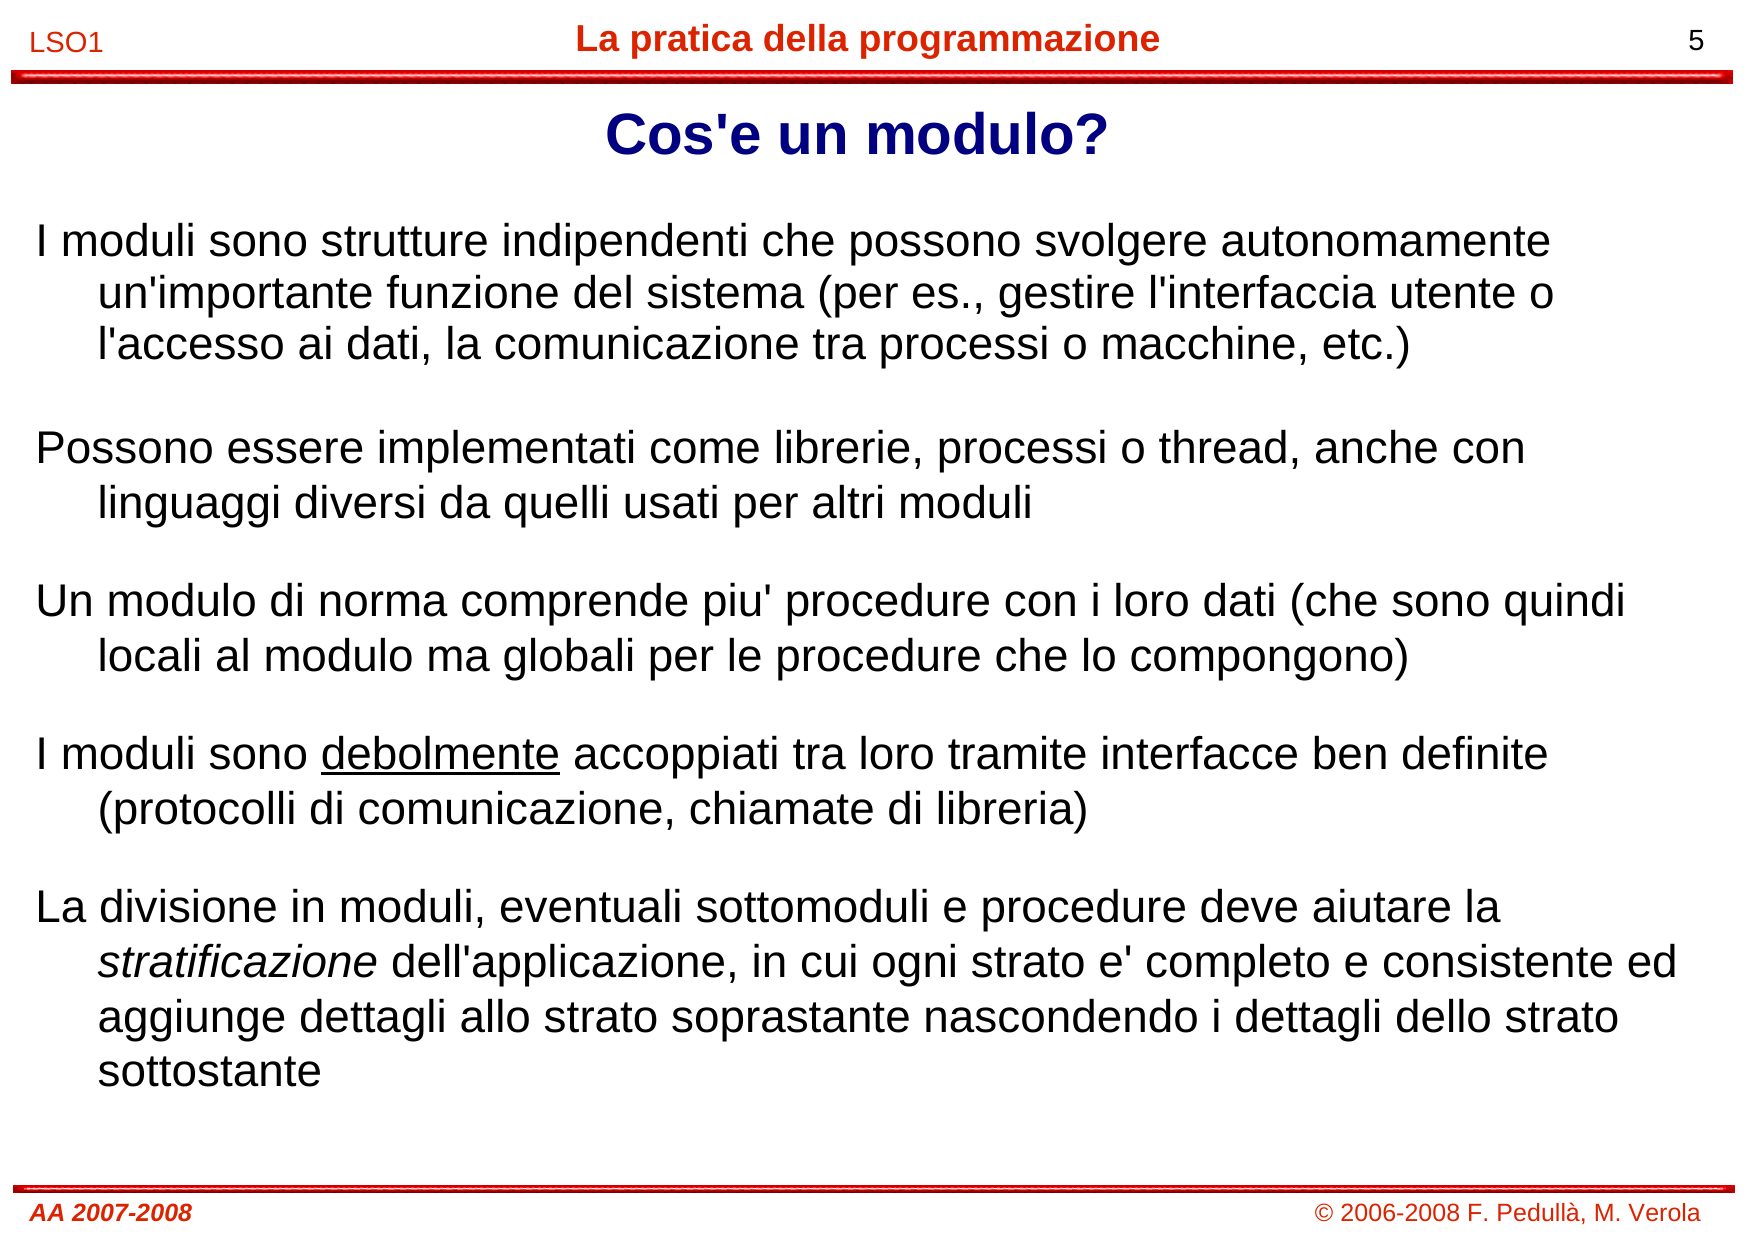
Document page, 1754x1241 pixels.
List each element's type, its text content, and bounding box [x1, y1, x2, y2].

picture [13, 1185, 1735, 1193]
text_box Cos'e un modulo? [386, 98, 1330, 187]
list I moduli sono strutture indipendenti che possono svolgere autonomamente un'importante funzione del sistema (per es., gestire l'interfaccia utente o l'accesso ai dati, la comunicazione tra processi o macchine, etc.) Possono essere implementati come librerie, processi o thread, anche con linguaggi diversi da quelli usati per altri moduli Un modulo di norma comprende piu' procedure con i loro dati (che sono quindi locali al modulo ma globali per le procedure che lo compongono) I moduli sono debolmente accoppiati tra loro tramite interfacce ben definite (protocolli di comunicazione, chiamate di libreria) La divisione in moduli, eventuali sottomoduli e procedure deve aiutare la stratificazione dell'applicazione, in cui ogni strato e' completo e consistente ed aggiunge dettagli allo strato soprastante nascondendo i dettagli dello strato sottostante [35, 215, 1717, 1097]
picture [11, 70, 1733, 84]
